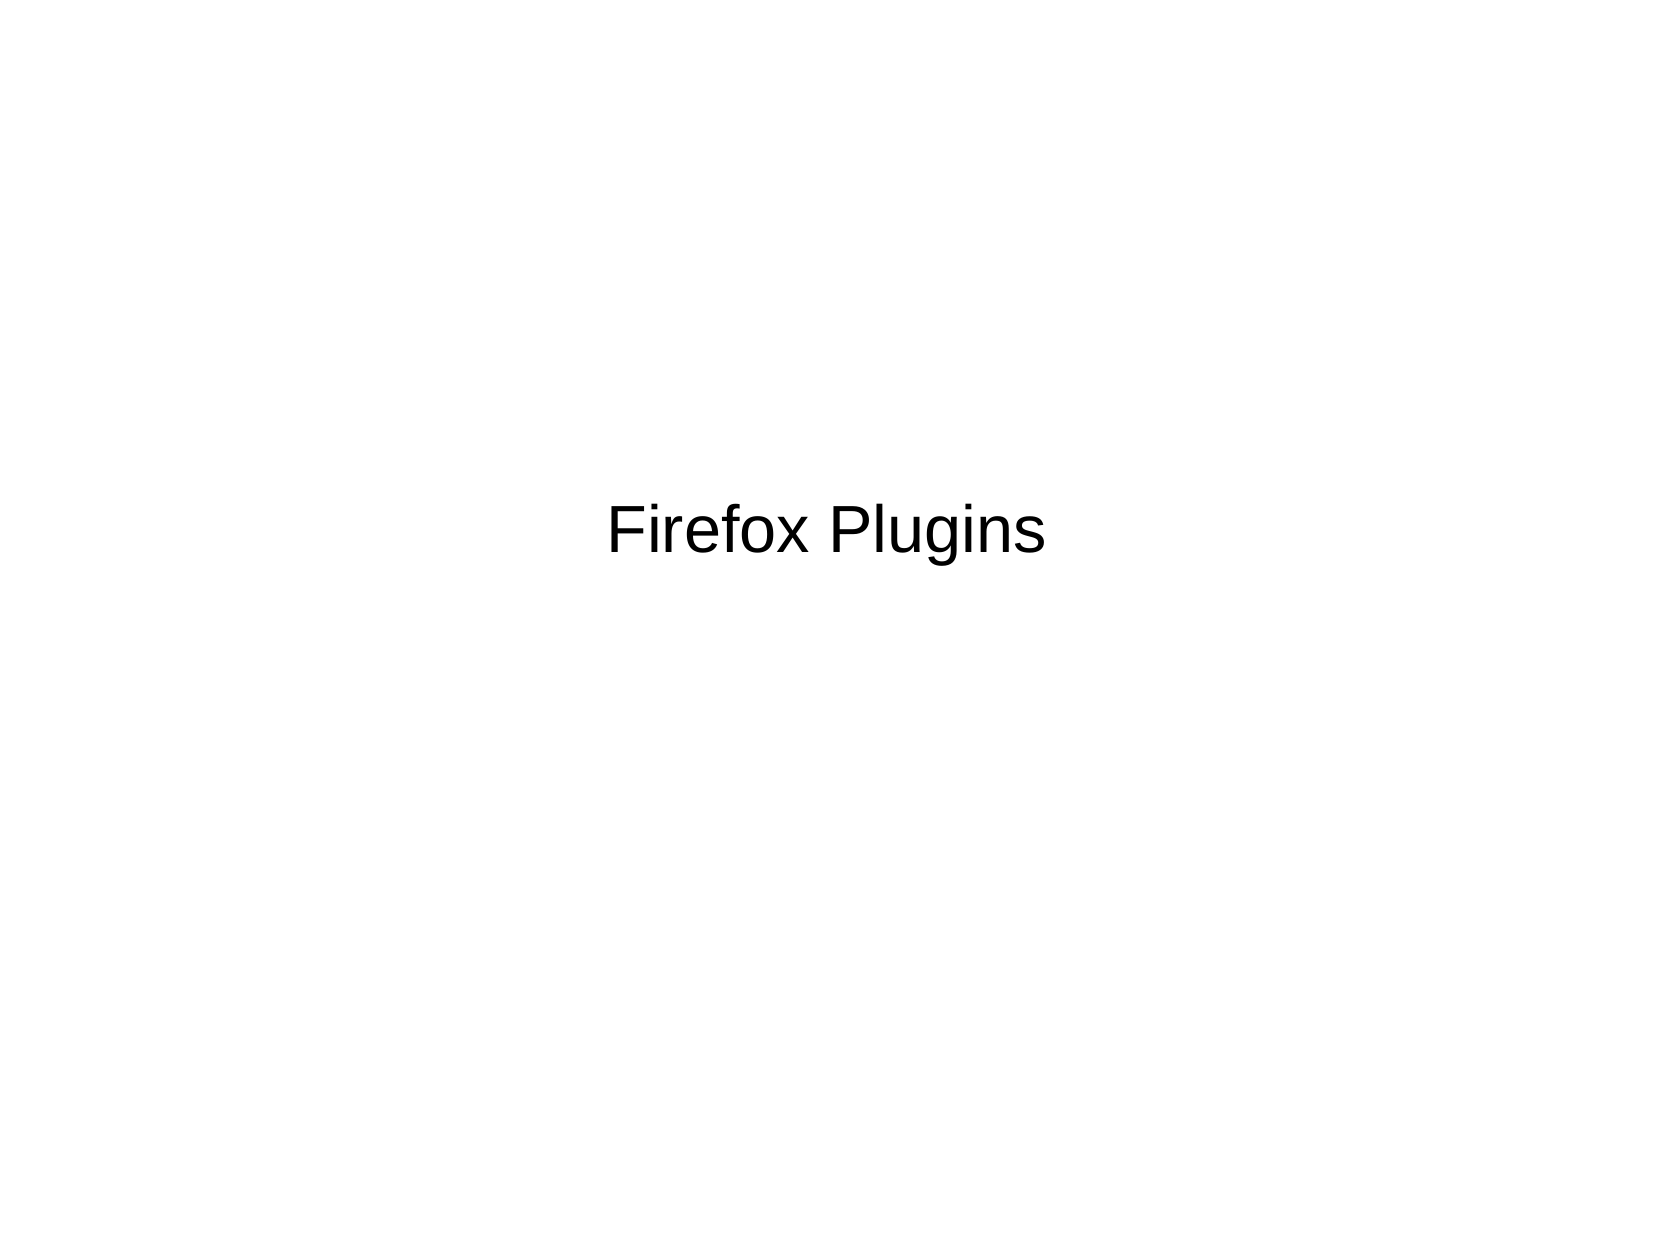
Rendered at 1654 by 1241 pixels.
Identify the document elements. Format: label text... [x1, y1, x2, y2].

subtitle Firefox Plugins [82, 49, 1571, 1010]
